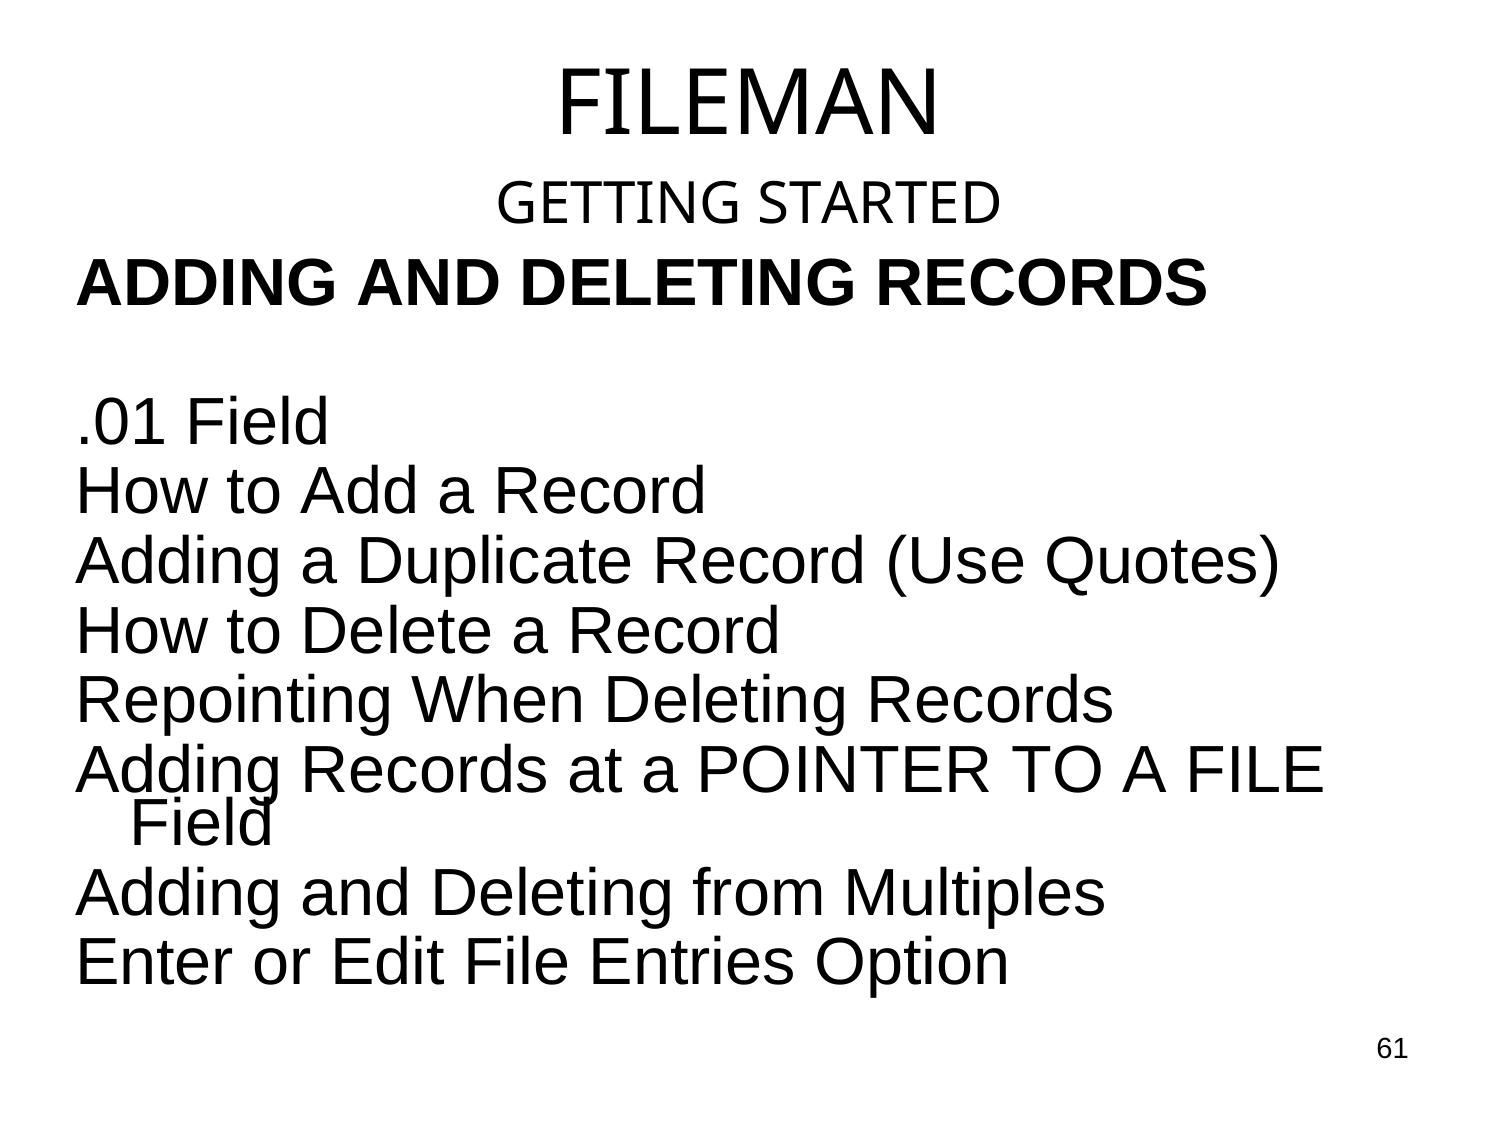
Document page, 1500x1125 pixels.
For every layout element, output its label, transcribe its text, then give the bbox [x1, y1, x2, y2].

title FILEMAN GETTING STARTED [75, 32, 1424, 245]
list ADDING AND DELETING RECORDS .01 Field How to Add a Record Adding a Duplicate Record (Use Quotes) How to Delete a Record Repointing When Deleting Records Adding Records at a POINTER TO A FILE Field Adding and Deleting from Multiples Enter or Edit File Entries Option [75, 262, 1424, 1018]
